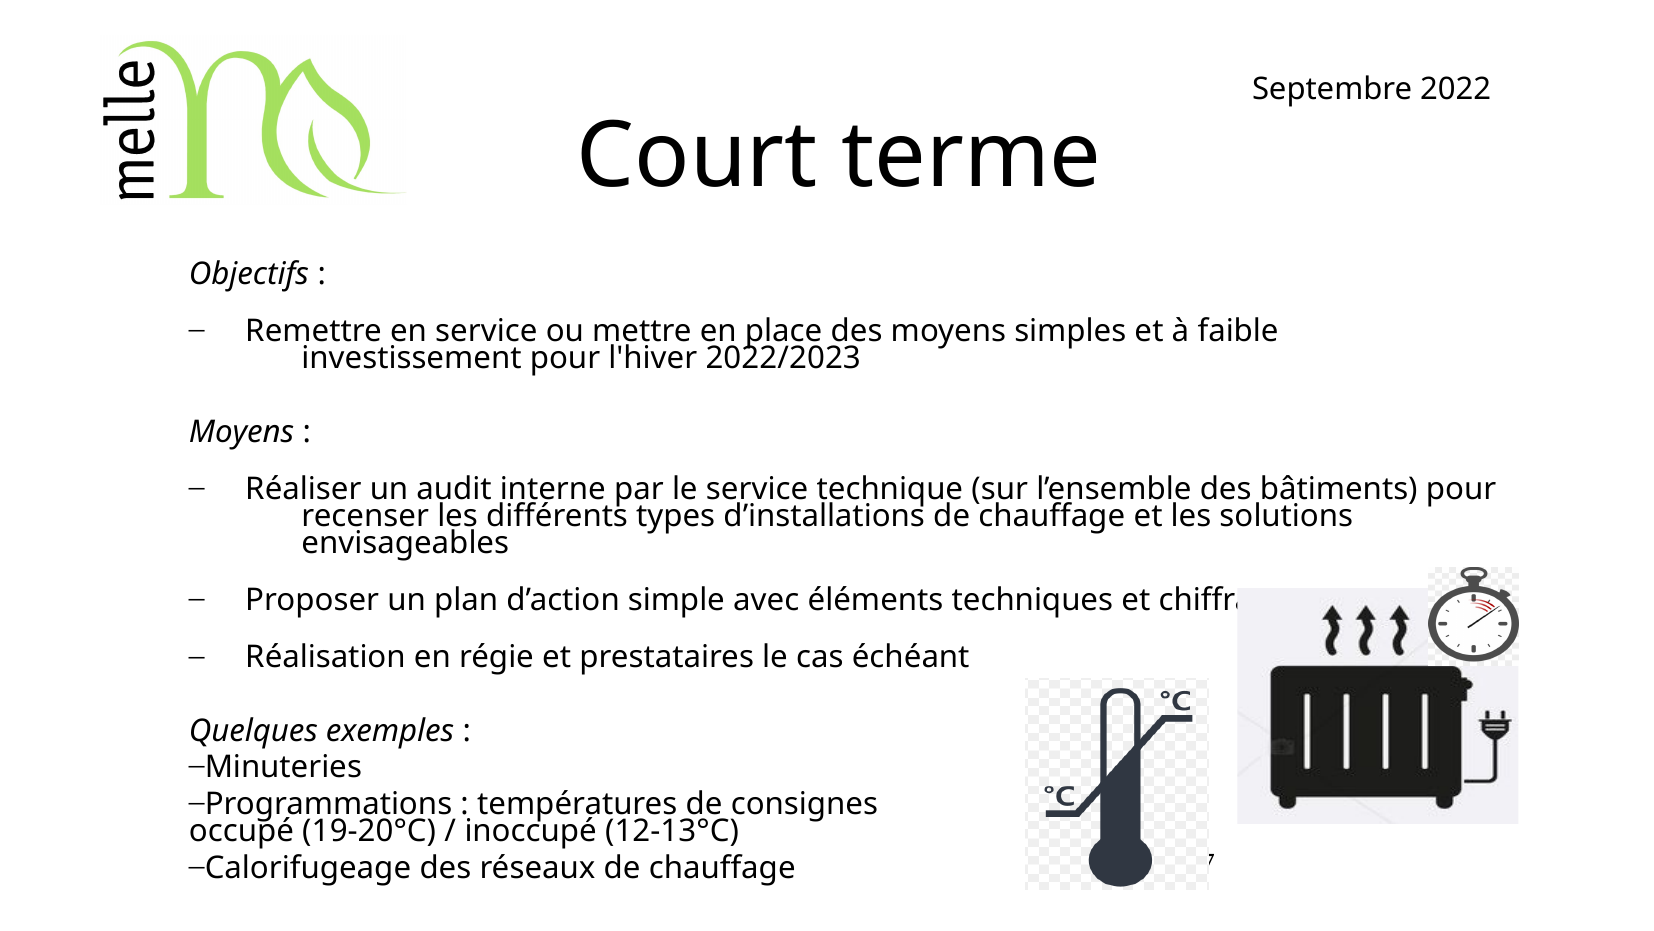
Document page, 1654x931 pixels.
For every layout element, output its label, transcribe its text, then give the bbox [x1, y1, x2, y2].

picture [1025, 678, 1209, 890]
text_box Septembre 2022 [1237, 61, 1583, 114]
text_box [1185, 847, 1570, 911]
picture [100, 35, 407, 205]
picture [1237, 567, 1519, 824]
list Objectifs : Remettre en service ou mettre en place des moyens simples et à faible investissement pour l'hiver 2022/2023 Moyens : Réaliser un audit interne par le service technique (sur l’ensemble des bâtiments) pour recenser les différents types d’installations de chauffage et les solutions envisageables Proposer un plan d’action simple avec éléments techniques et chiffrage Réalisation en régie et prestataires le cas échéant Quelques exemples : Minuteries Programmations : températures de consignes occupé (19-20°C) / inoccupé (12-13°C) Calorifugeage des réseaux de chauffage [174, 255, 1519, 896]
title Court terme [170, 72, 1509, 228]
